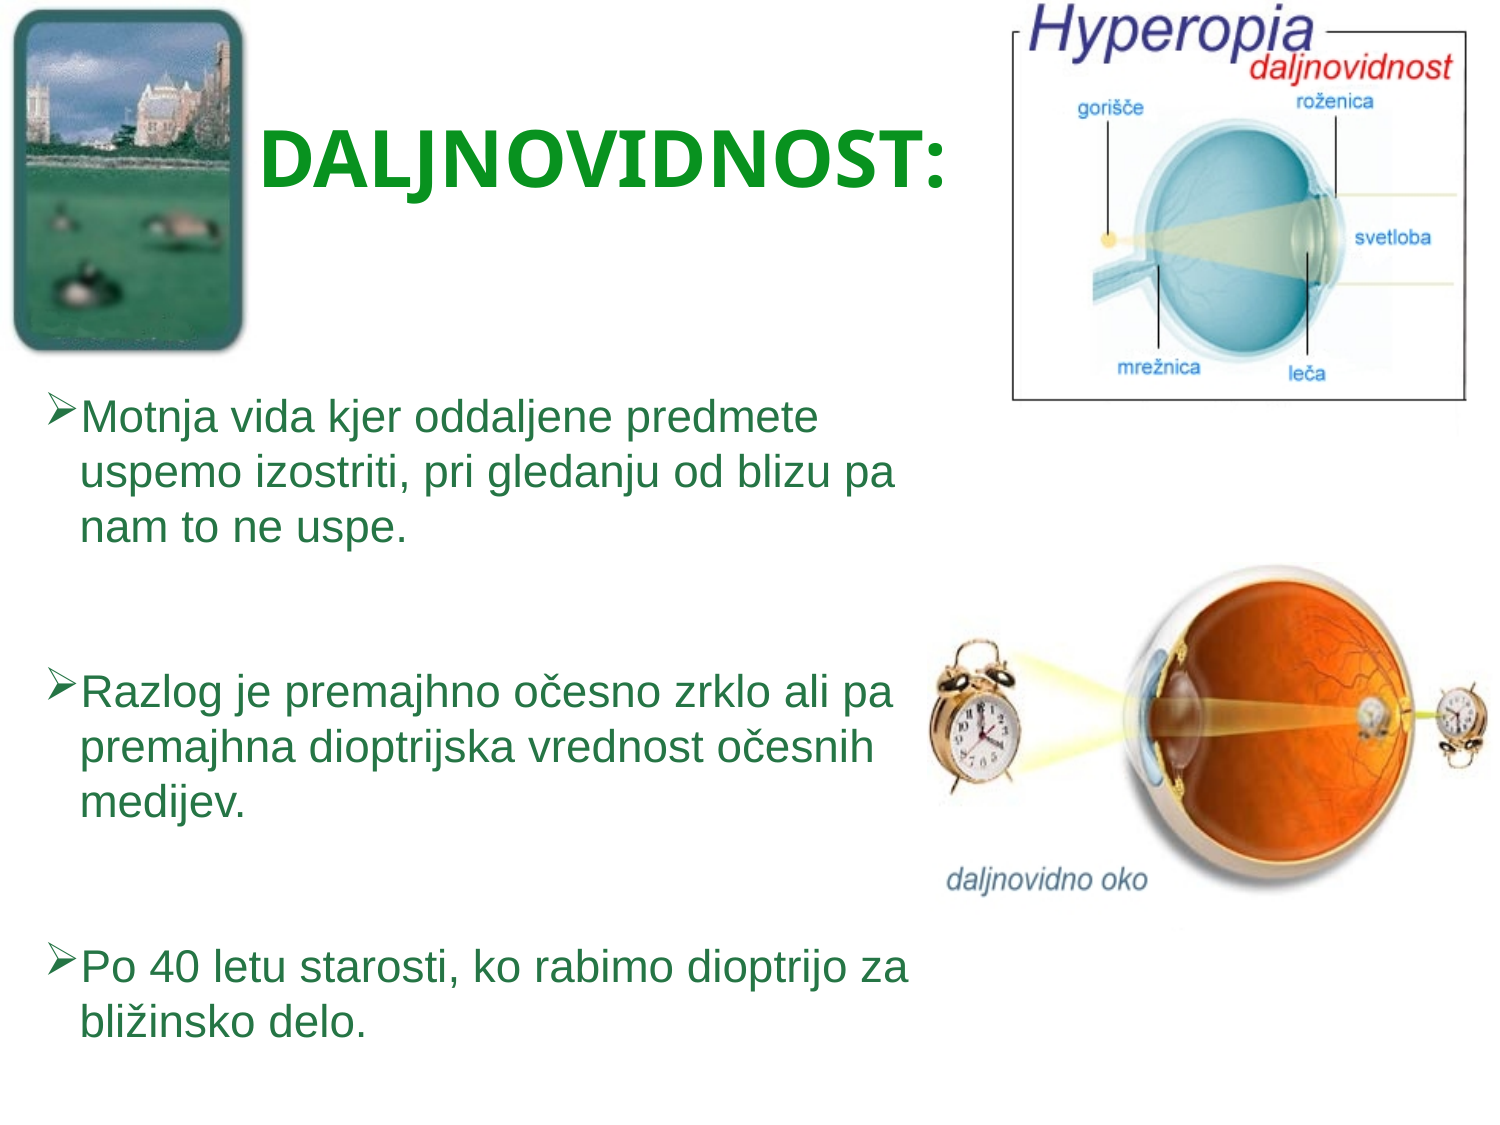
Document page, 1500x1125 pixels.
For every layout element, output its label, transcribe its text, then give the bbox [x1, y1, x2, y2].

picture [1009, 0, 1500, 440]
picture [951, 562, 1500, 937]
picture [0, 0, 258, 363]
text_box Motnja vida kjer oddaljene predmete uspemo izostriti, pri gledanju od blizu pa nam to ne uspe. Razlog je premajhno očesno zrklo ali pa premajhna dioptrijska vrednost očesnih medijev. Po 40 letu starosti, ko rabimo dioptrijo za bližinsko delo. [29, 379, 951, 1055]
title DALJNOVIDNOST: [258, 31, 1009, 282]
